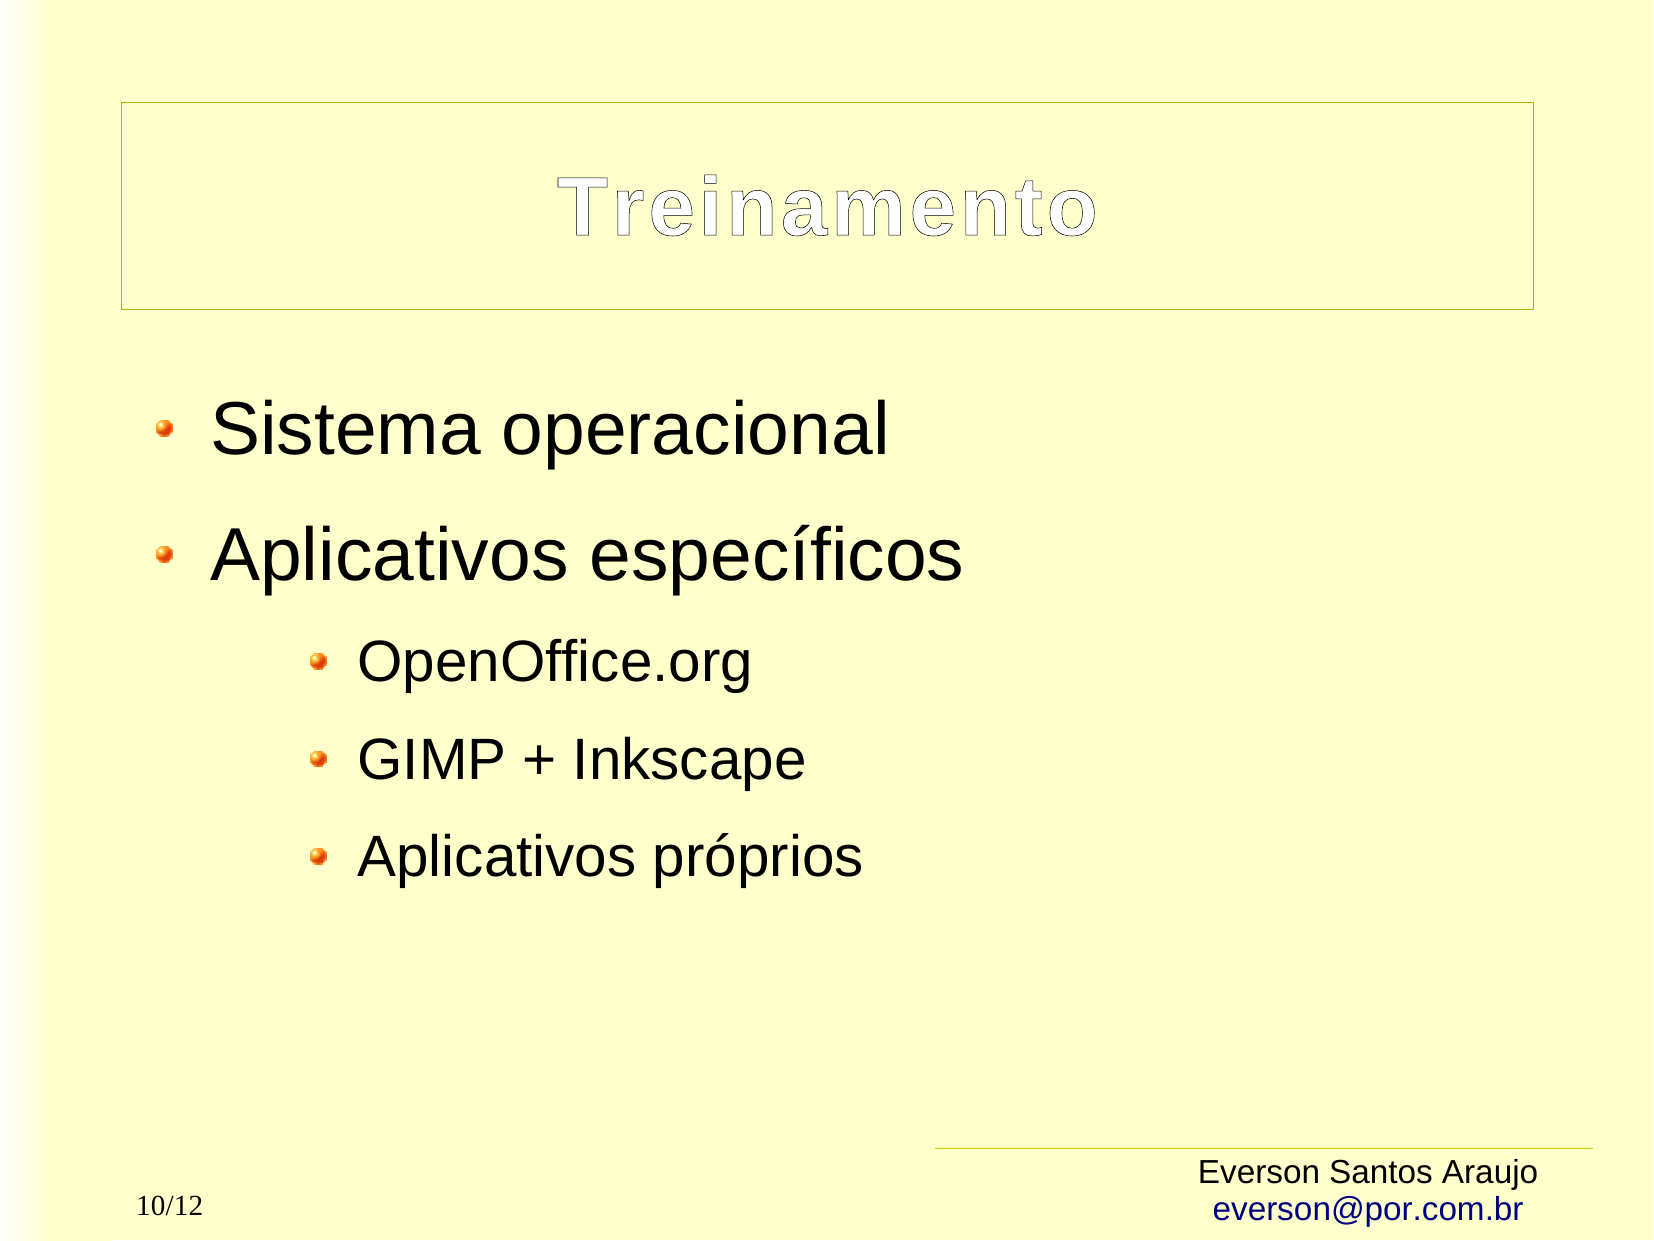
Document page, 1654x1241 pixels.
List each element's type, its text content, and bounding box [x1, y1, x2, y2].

title Treinamento [121, 102, 1534, 311]
list Sistema operacional Aplicativos específicos OpenOffice.org GIMP + Inkscape Aplicativos próprios [121, 344, 1534, 1127]
